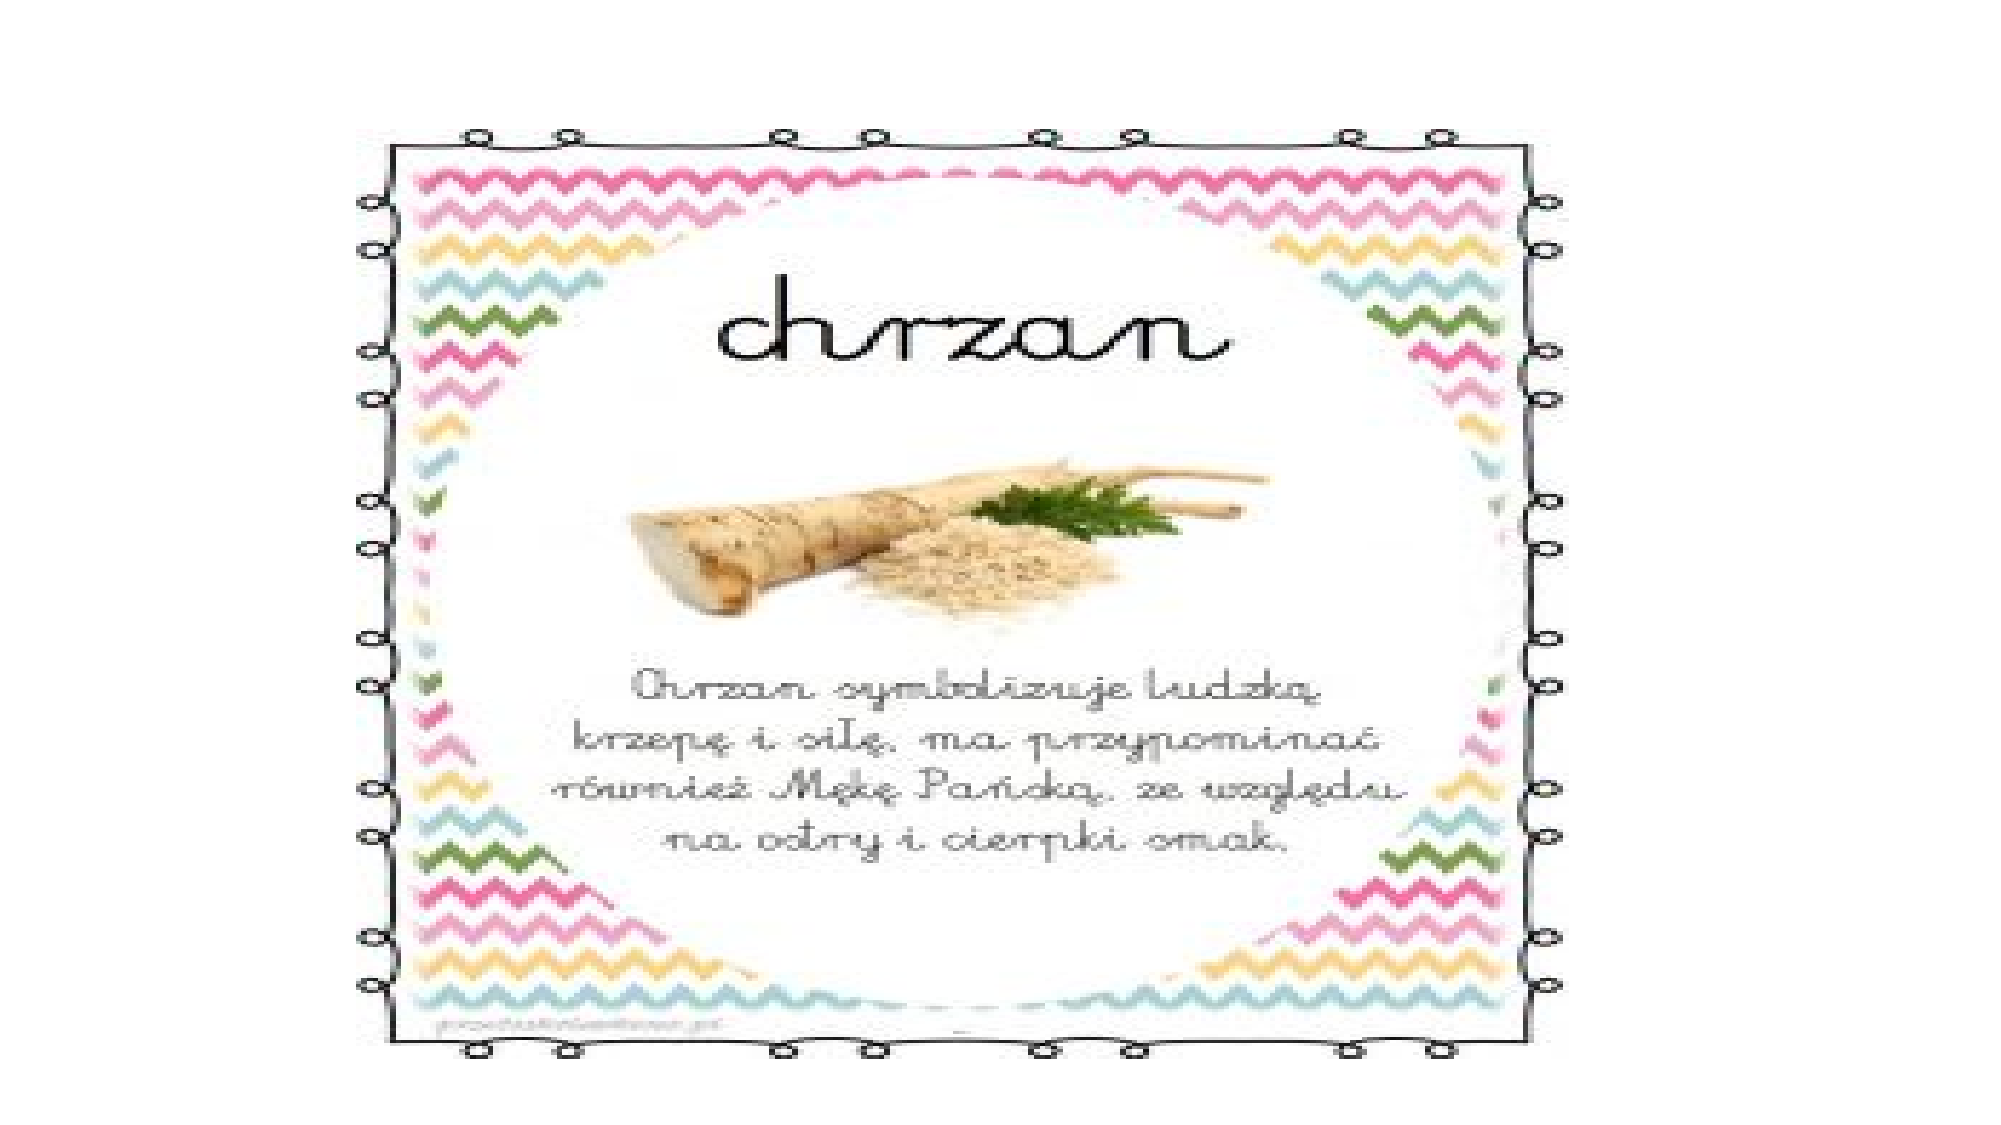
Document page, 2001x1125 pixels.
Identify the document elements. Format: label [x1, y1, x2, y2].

picture [356, 129, 1569, 1059]
